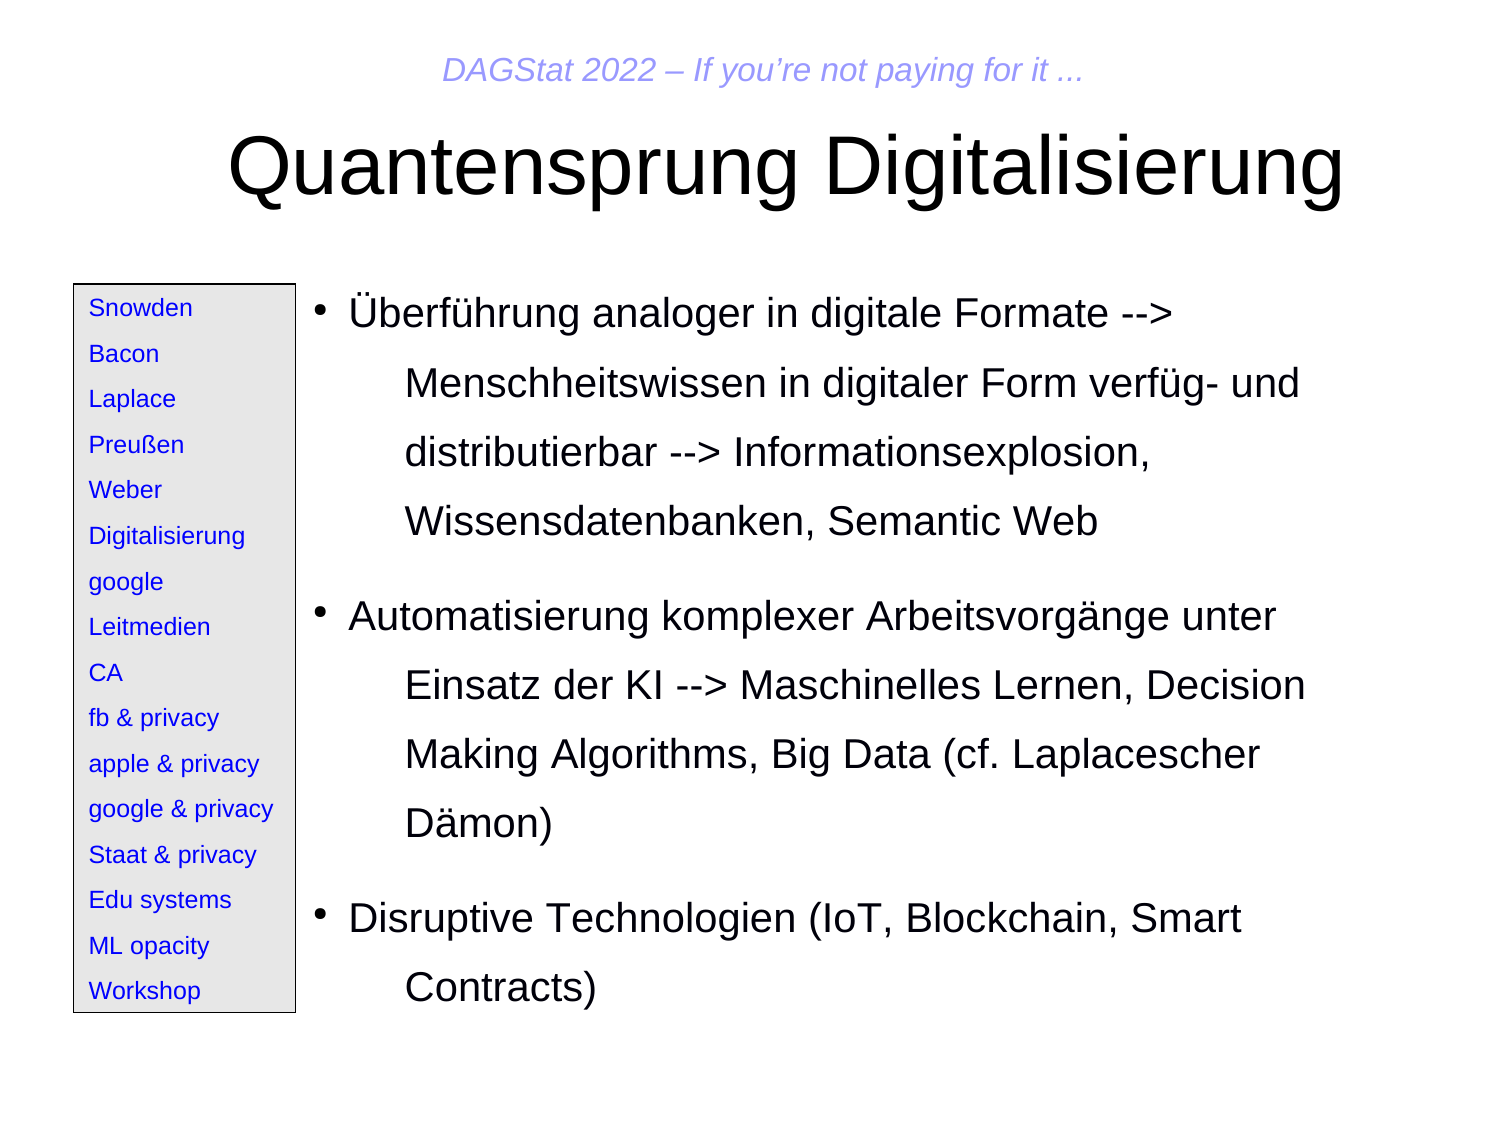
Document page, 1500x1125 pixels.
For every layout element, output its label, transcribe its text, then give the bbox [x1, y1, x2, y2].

subtitle Überführung analoger in digitale Formate --> Menschheitswissen in digitaler Form verfüg- und distributierbar --> Informationsexplosion, Wissensdatenbanken, Semantic Web Automatisierung komplexer Arbeitsvorgänge unter Einsatz der KI --> Maschinelles Lernen, Decision Making Algorithms, Big Data (cf. Laplacescher Dämon) Disruptive Technologien (IoT, Blockchain, Smart Contracts) [312, 266, 1411, 1010]
title Quantensprung Digitalisierung [112, 75, 1462, 263]
